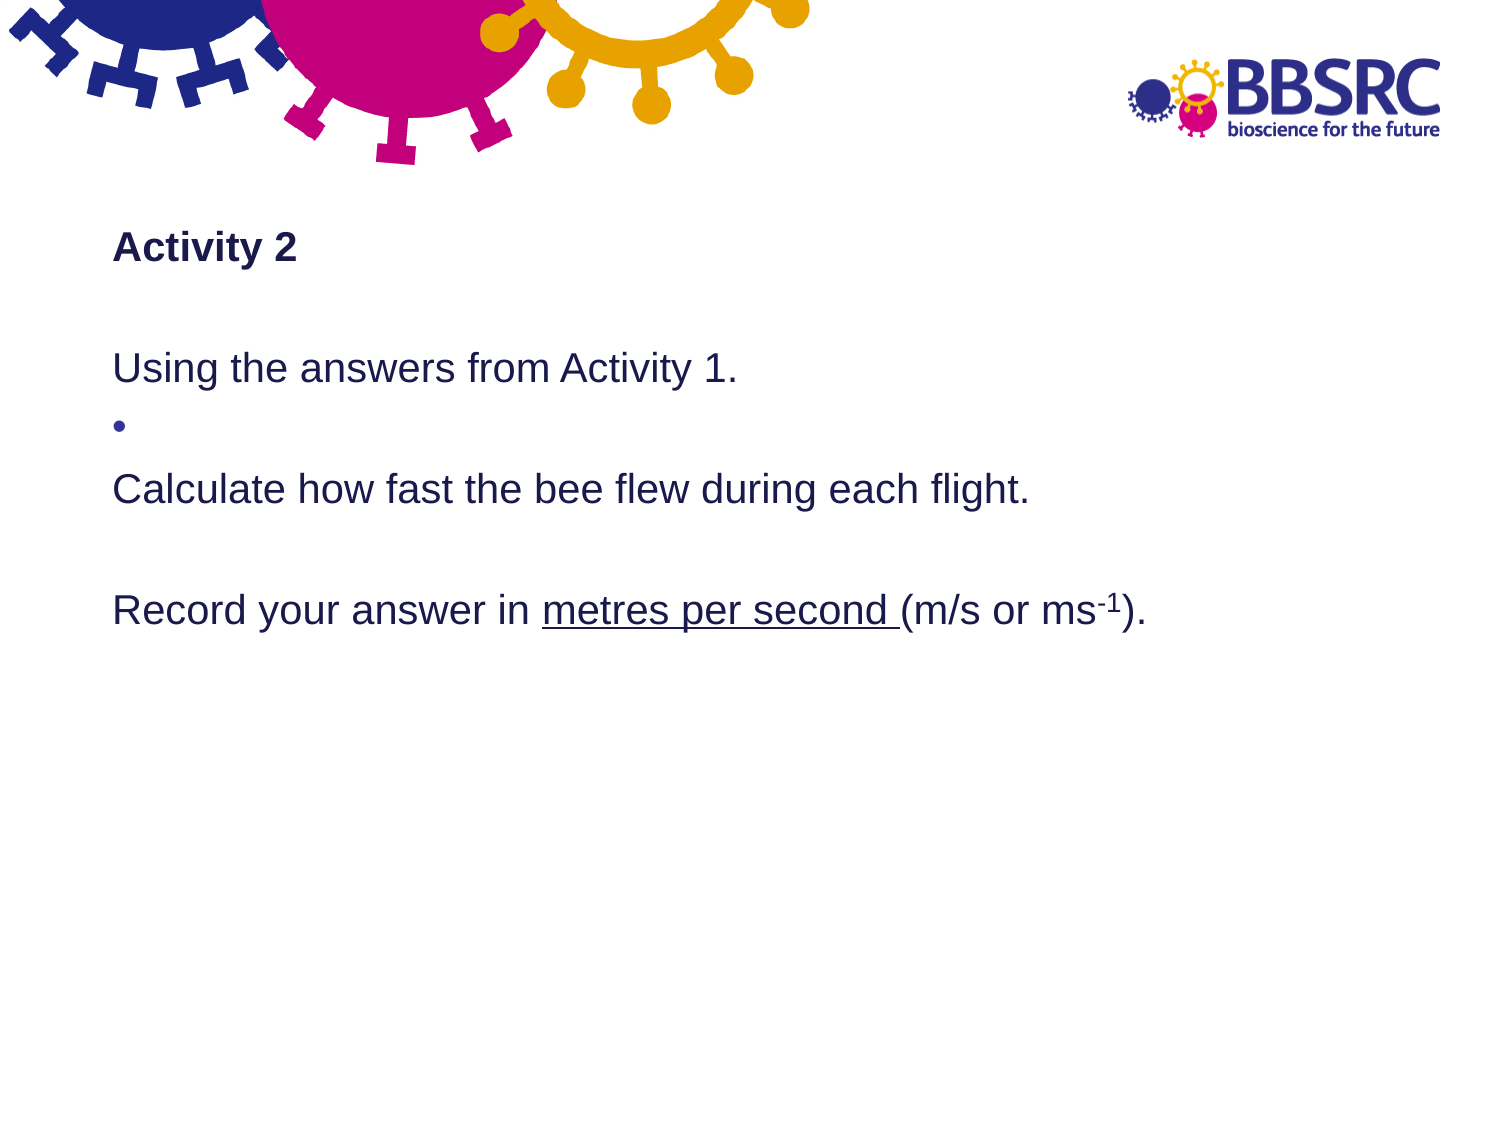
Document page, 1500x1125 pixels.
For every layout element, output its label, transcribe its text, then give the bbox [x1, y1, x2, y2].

list Activity 2 Using the answers from Activity 1. Calculate how fast the bee flew during each flight. Record your answer in metres per second (m/s or ms-1). [112, 219, 1377, 1012]
